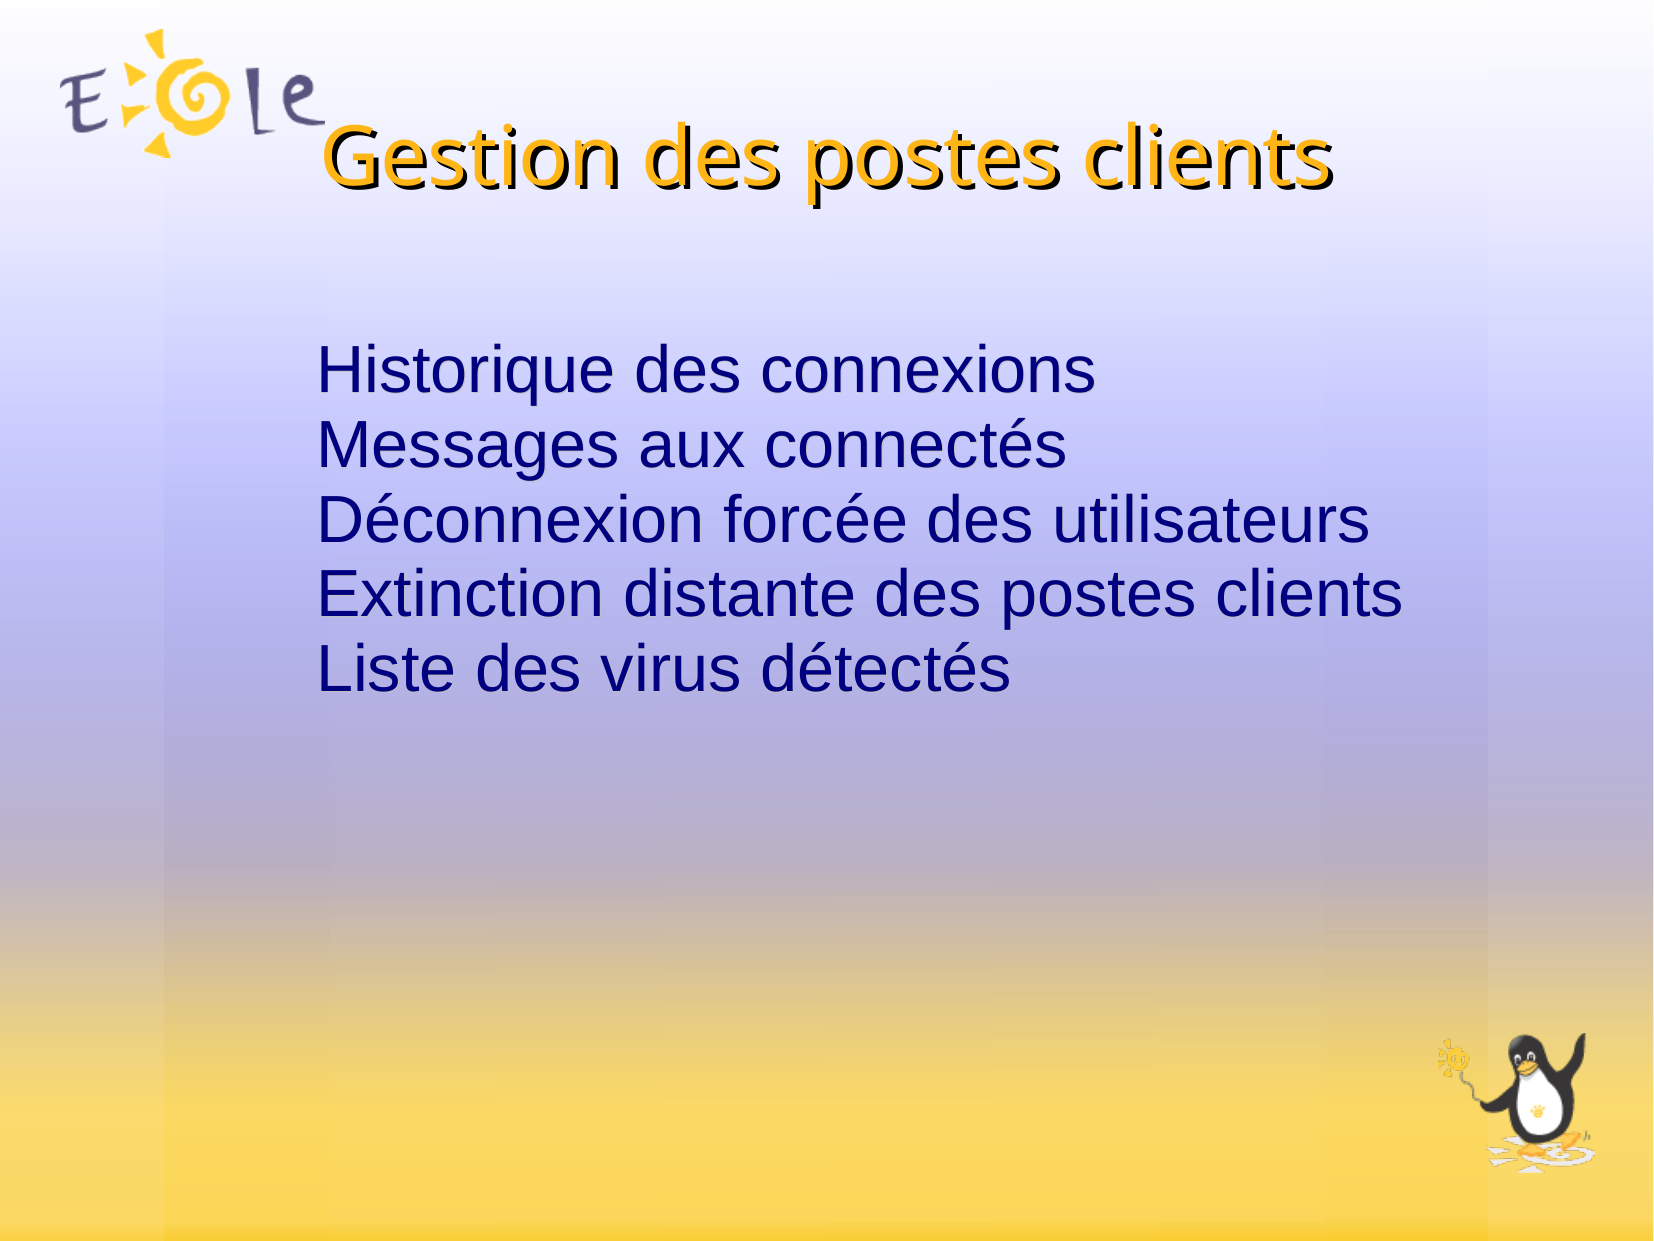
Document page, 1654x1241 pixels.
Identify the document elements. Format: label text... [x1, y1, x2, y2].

text_box Historique des connexions Messages aux connectés Déconnexion forcée des utilisateurs Extinction distante des postes clients Liste des virus détectés [265, 324, 1536, 916]
picture [0, 0, 1654, 1241]
title Gestion des postes clients [82, 49, 1571, 257]
